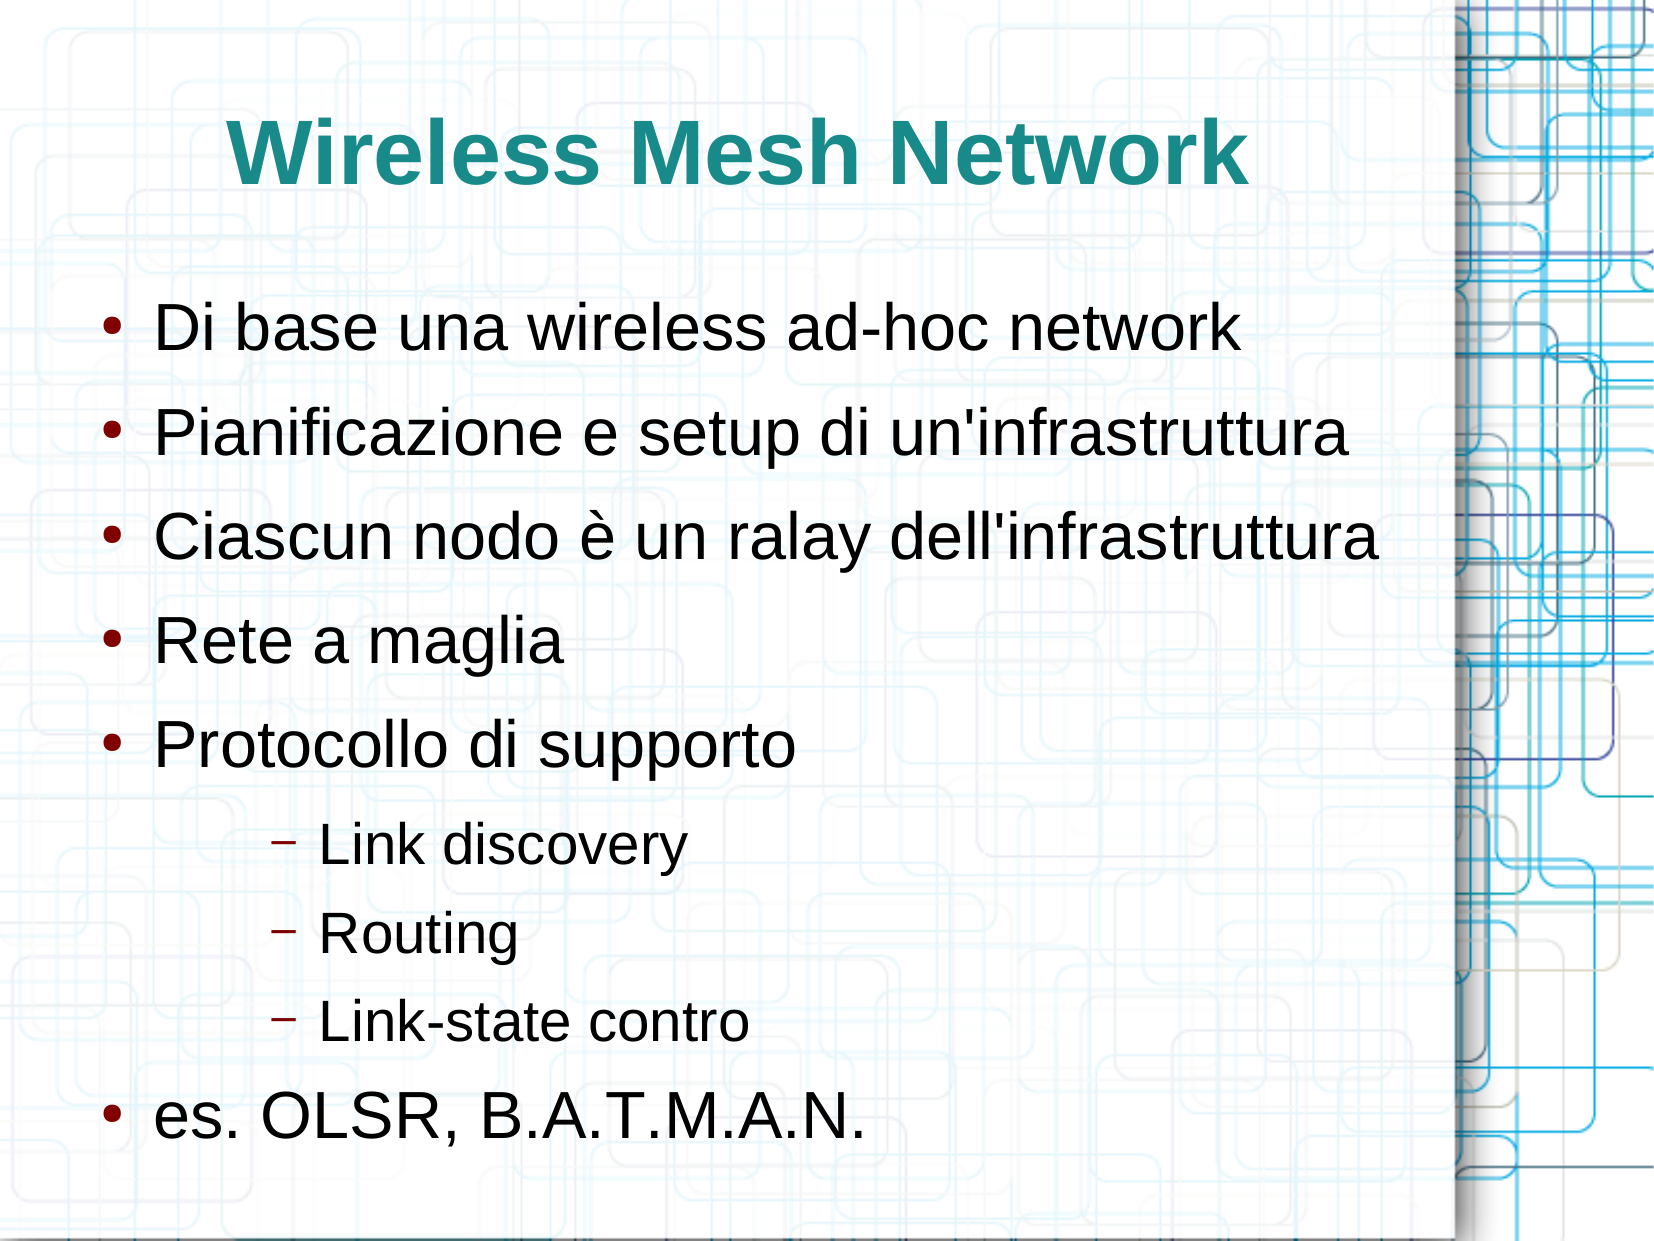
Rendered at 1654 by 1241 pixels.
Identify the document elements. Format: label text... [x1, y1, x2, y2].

list Di base una wireless ad-hoc network Pianificazione e setup di un'infrastruttura Ciascun nodo è un ralay dell'infrastruttura Rete a maglia Protocollo di supporto Link discovery Routing Link-state contro es. OLSR, B.A.T.M.A.N. [82, 290, 1418, 1241]
title Wireless Mesh Network [59, 49, 1418, 257]
picture [0, 0, 1654, 1241]
